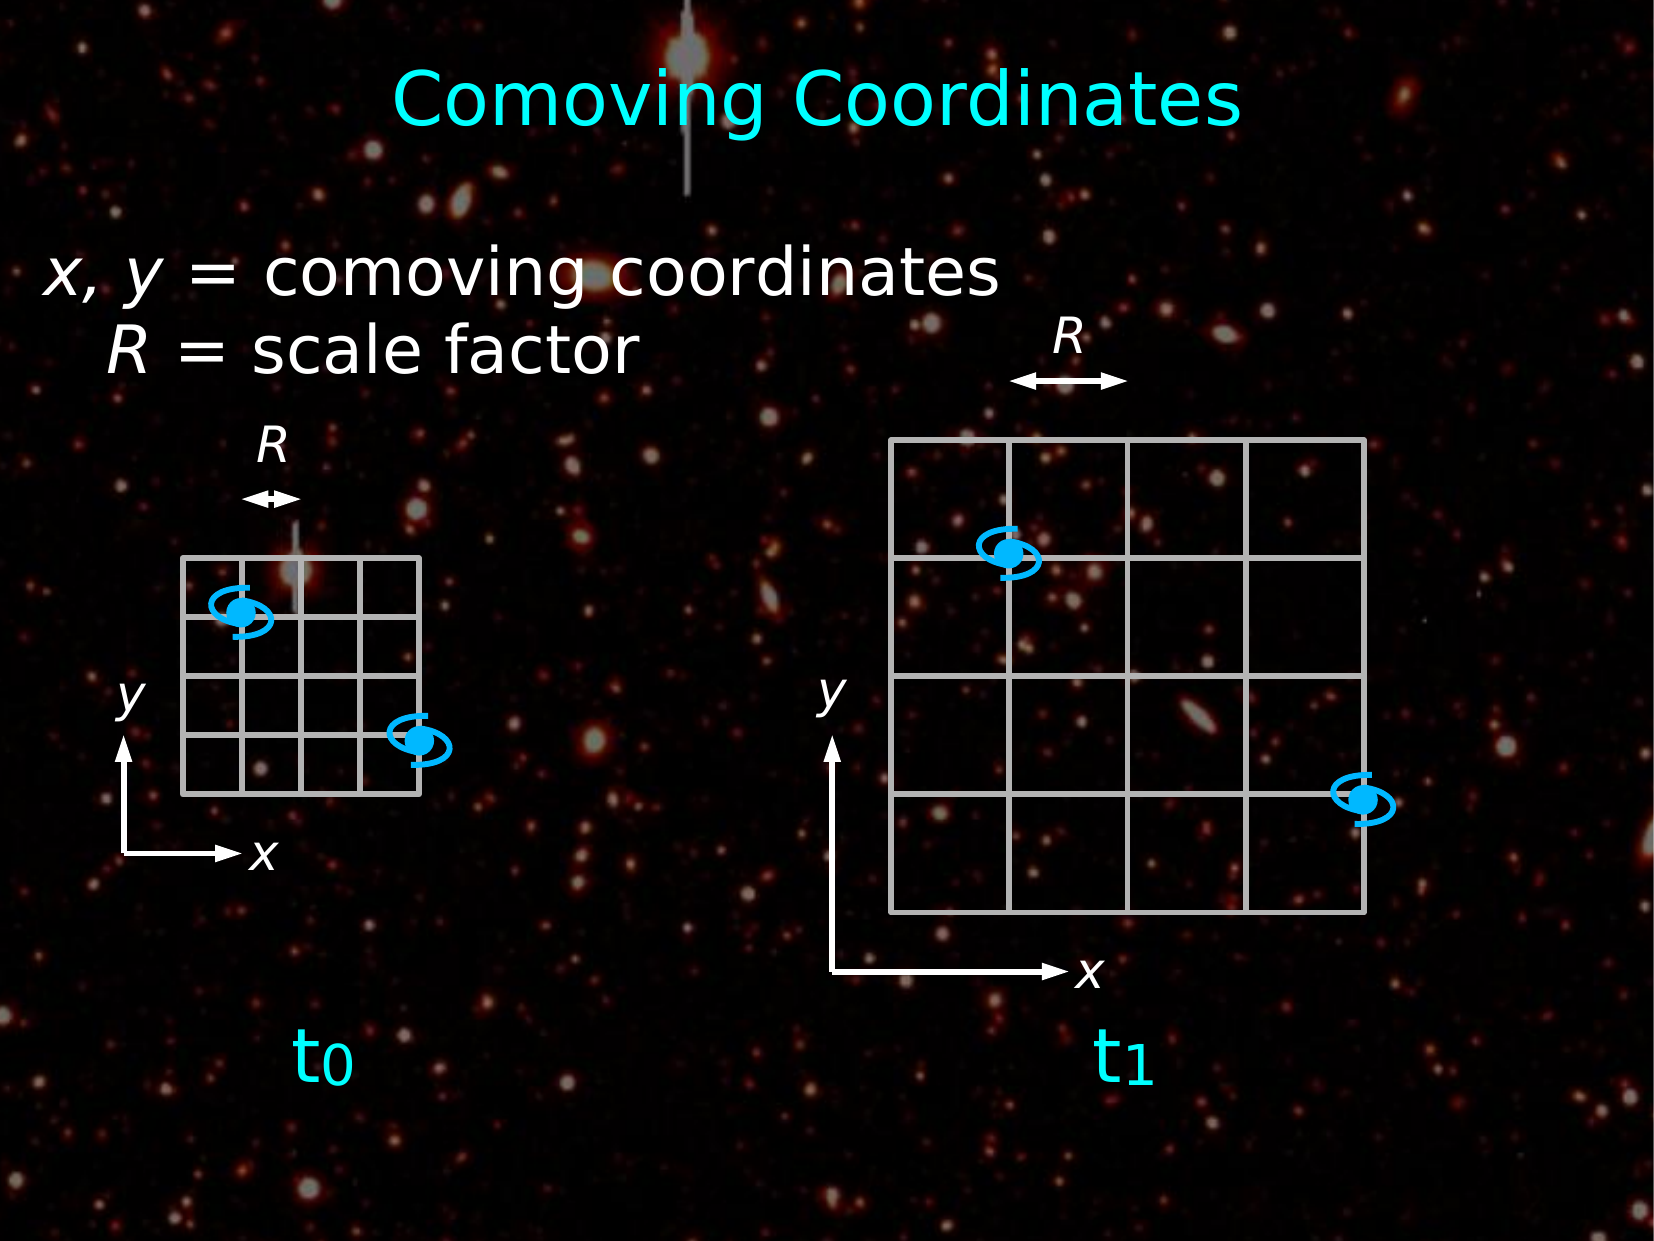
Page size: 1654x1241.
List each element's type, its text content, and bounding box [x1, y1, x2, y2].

text_box [1348, 785, 1378, 815]
text_box x [249, 823, 279, 883]
text_box R [256, 416, 292, 475]
text_box x, y = comoving coordinates R = scale factor [43, 233, 1003, 400]
text_box x [1075, 942, 1106, 1001]
picture [0, 0, 1654, 1241]
text_box Comoving Coordinates [391, 56, 1244, 144]
text_box y [817, 661, 848, 720]
text_box R [1052, 307, 1088, 369]
text_box y [116, 665, 146, 724]
text_box t0 [290, 1012, 357, 1115]
text_box [993, 538, 1024, 569]
text_box [226, 597, 256, 628]
text_box [404, 726, 435, 756]
text_box t1 [1092, 1012, 1158, 1115]
